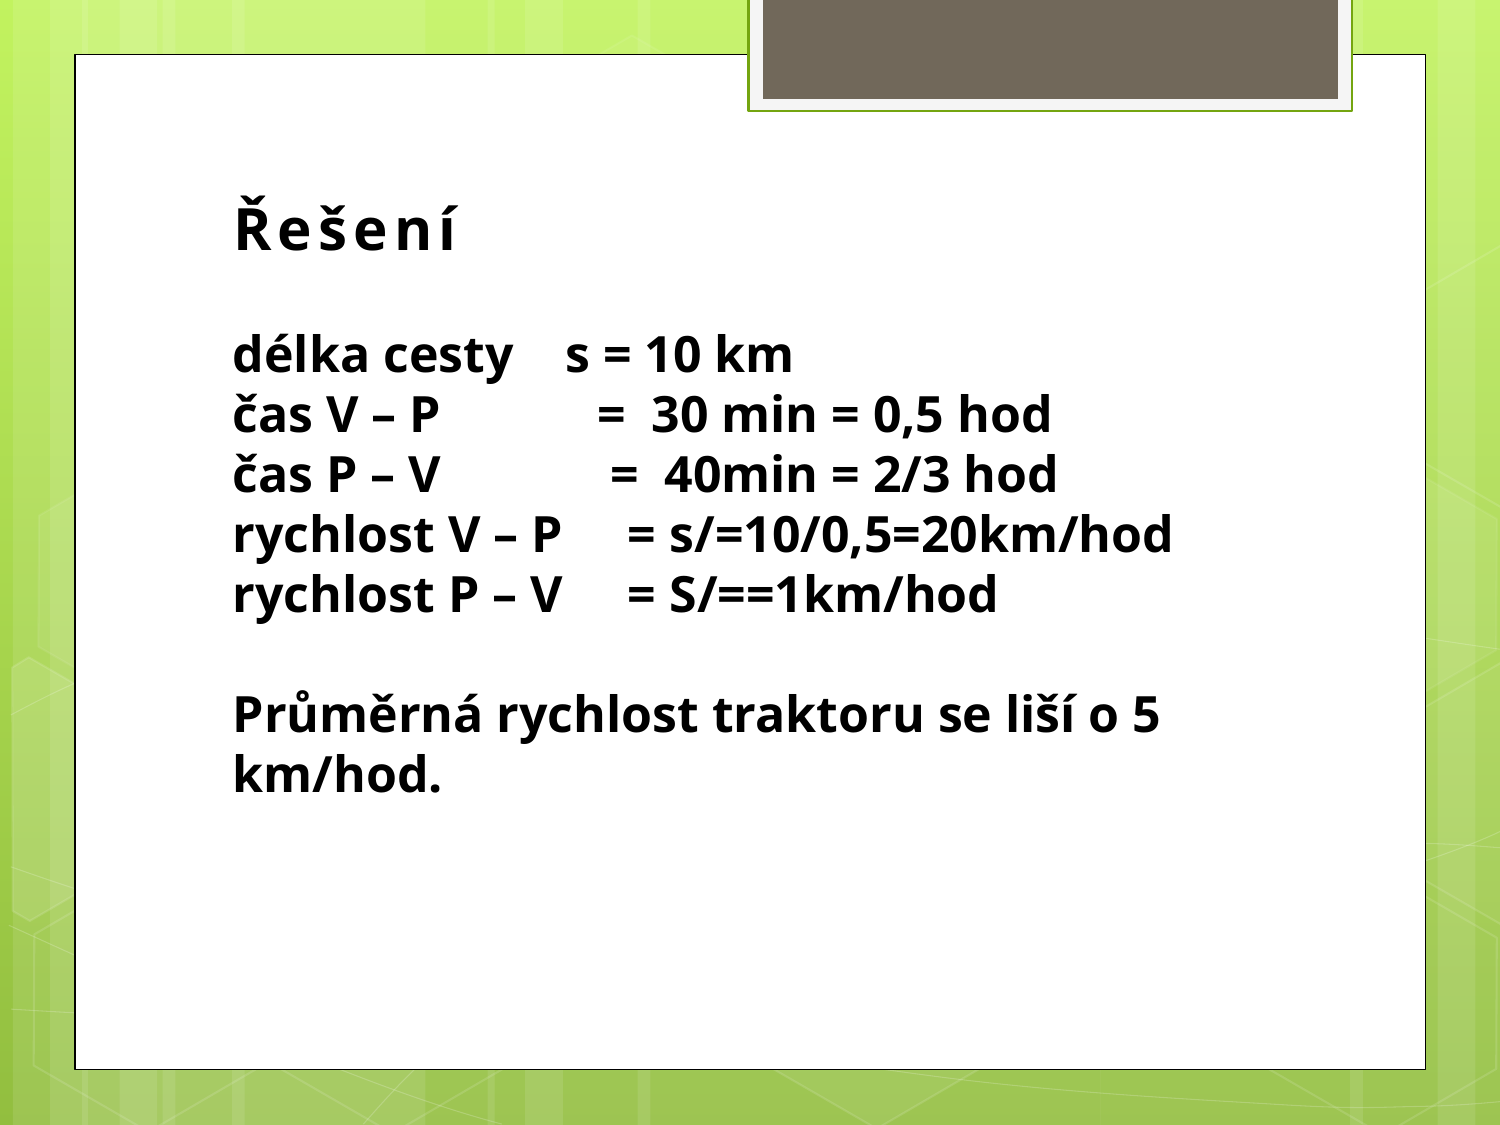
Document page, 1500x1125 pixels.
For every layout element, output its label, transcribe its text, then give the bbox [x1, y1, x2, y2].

text_box Řešení [218, 184, 472, 270]
text_box délka cesty s = 10 km čas V – P = 30 min = 0,5 hod čas P – V = 40min = 2/3 hod rychlost V – P = s/=10/0,5=20km/hod rychlost P – V = S/==1km/hod Průměrná rychlost traktoru se liší o 5 km/hod. [217, 314, 1377, 794]
